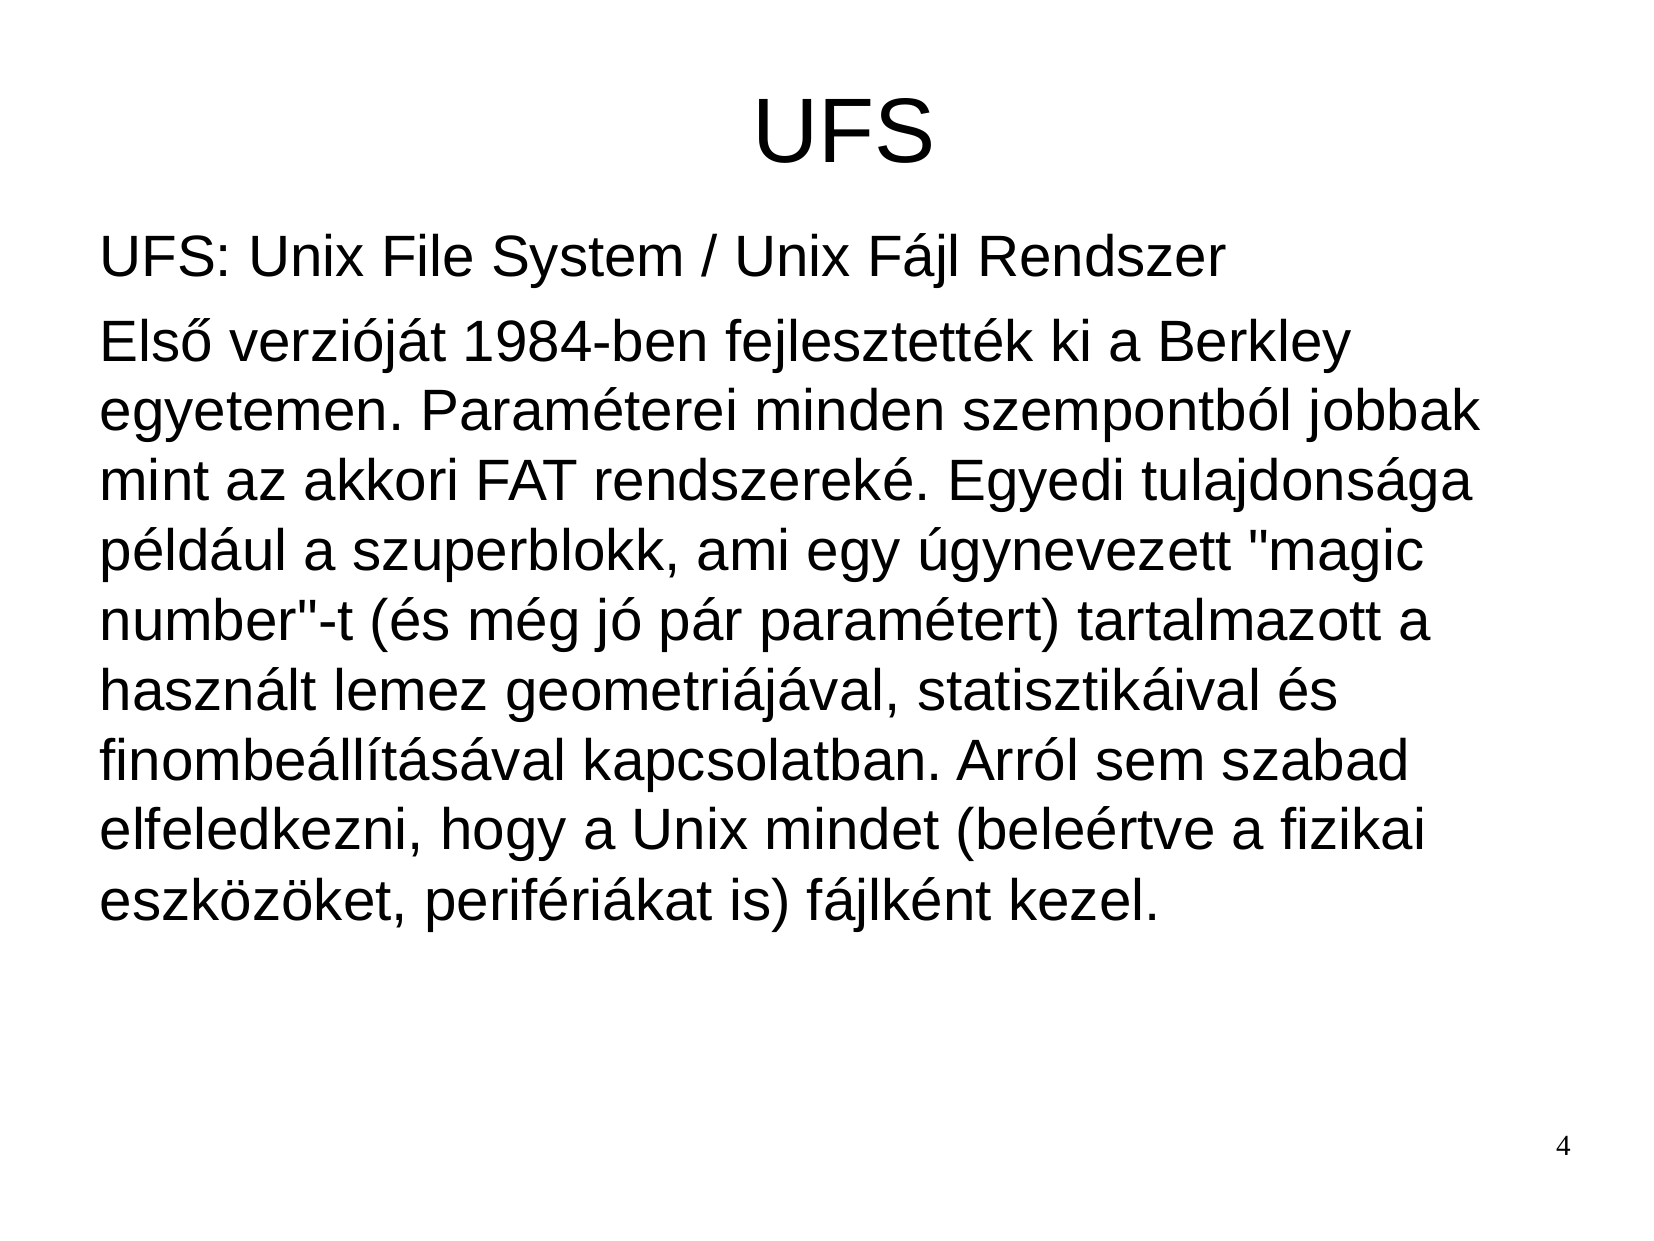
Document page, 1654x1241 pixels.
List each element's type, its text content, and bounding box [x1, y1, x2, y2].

title UFS [124, 40, 1530, 210]
list UFS: Unix File System / Unix Fájl Rendszer Első verzióját 1984-ben fejlesztették ki a Berkley egyetemen. Paraméterei minden szempontból jobbak mint az akkori FAT rendszereké. Egyedi tulajdonsága például a szuperblokk, ami egy úgynevezett "magic number"-t (és még jó pár paramétert) tartalmazott a használt lemez geometriájával, statisztikáival és finombeállításával kapcsolatban. Arról sem szabad elfeledkezni, hogy a Unix mindet (beleértve a fizikai eszközöket, perifériákat is) fájlként kezel. [28, 210, 1530, 1203]
